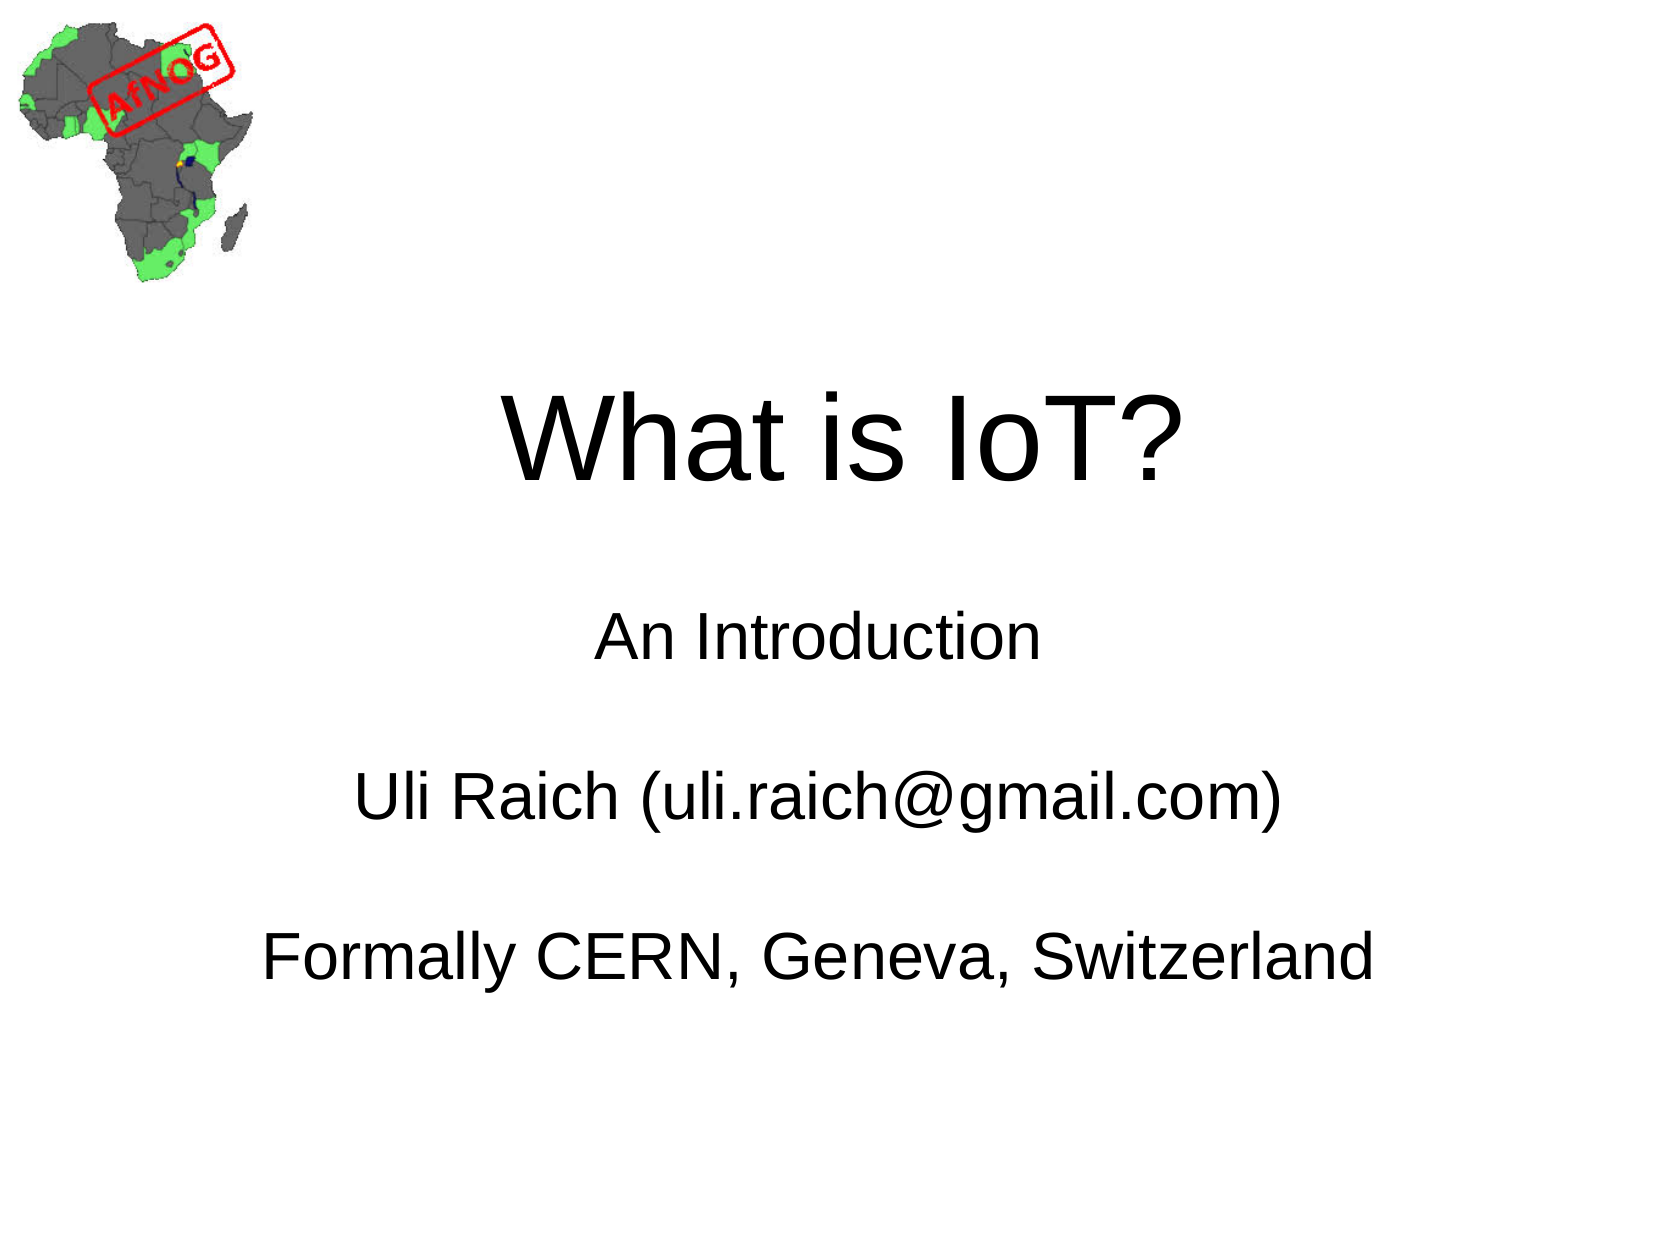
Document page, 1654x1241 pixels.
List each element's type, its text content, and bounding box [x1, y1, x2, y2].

text_box What is IoT? [210, 357, 1511, 505]
picture [9, 0, 259, 291]
text_box An Introduction Uli Raich (uli.raich@gmail.com) Formally CERN, Geneva, Switzerland [75, 592, 1564, 993]
